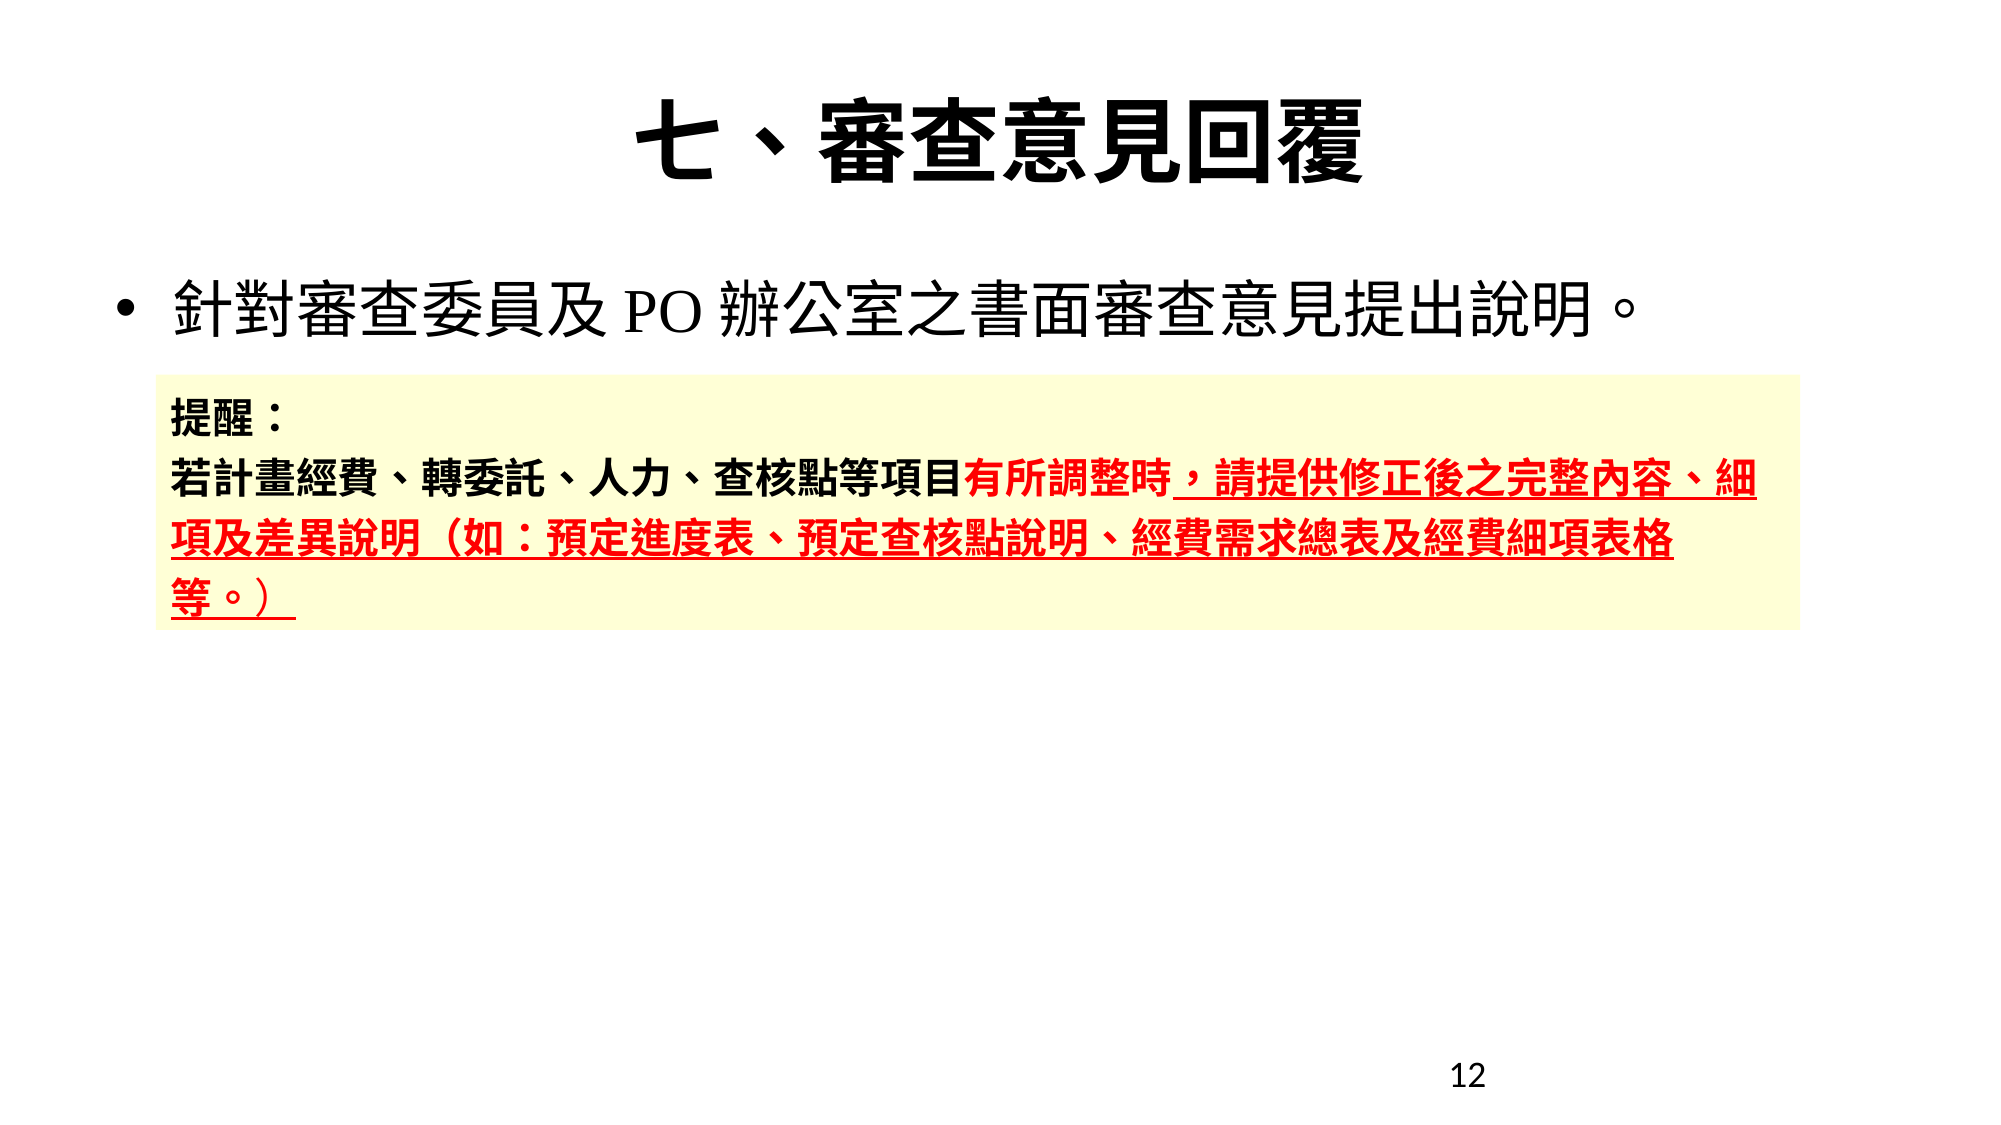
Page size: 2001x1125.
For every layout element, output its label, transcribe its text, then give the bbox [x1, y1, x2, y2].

list 針對審查委員及PO辦公室之書面審查意見提出說明。 [99, 262, 1900, 1005]
text_box 12 [1433, 1042, 1900, 1103]
title 七、審查意見回覆 [99, 45, 1900, 233]
text_box 提醒： 若計畫經費、轉委託、人力、查核點等項目有所調整時，請提供修正後之完整內容、細項及差異說明（如：預定進度表、預定查核點說明、經費需求總表及經費細項表格等。） [156, 375, 1800, 630]
